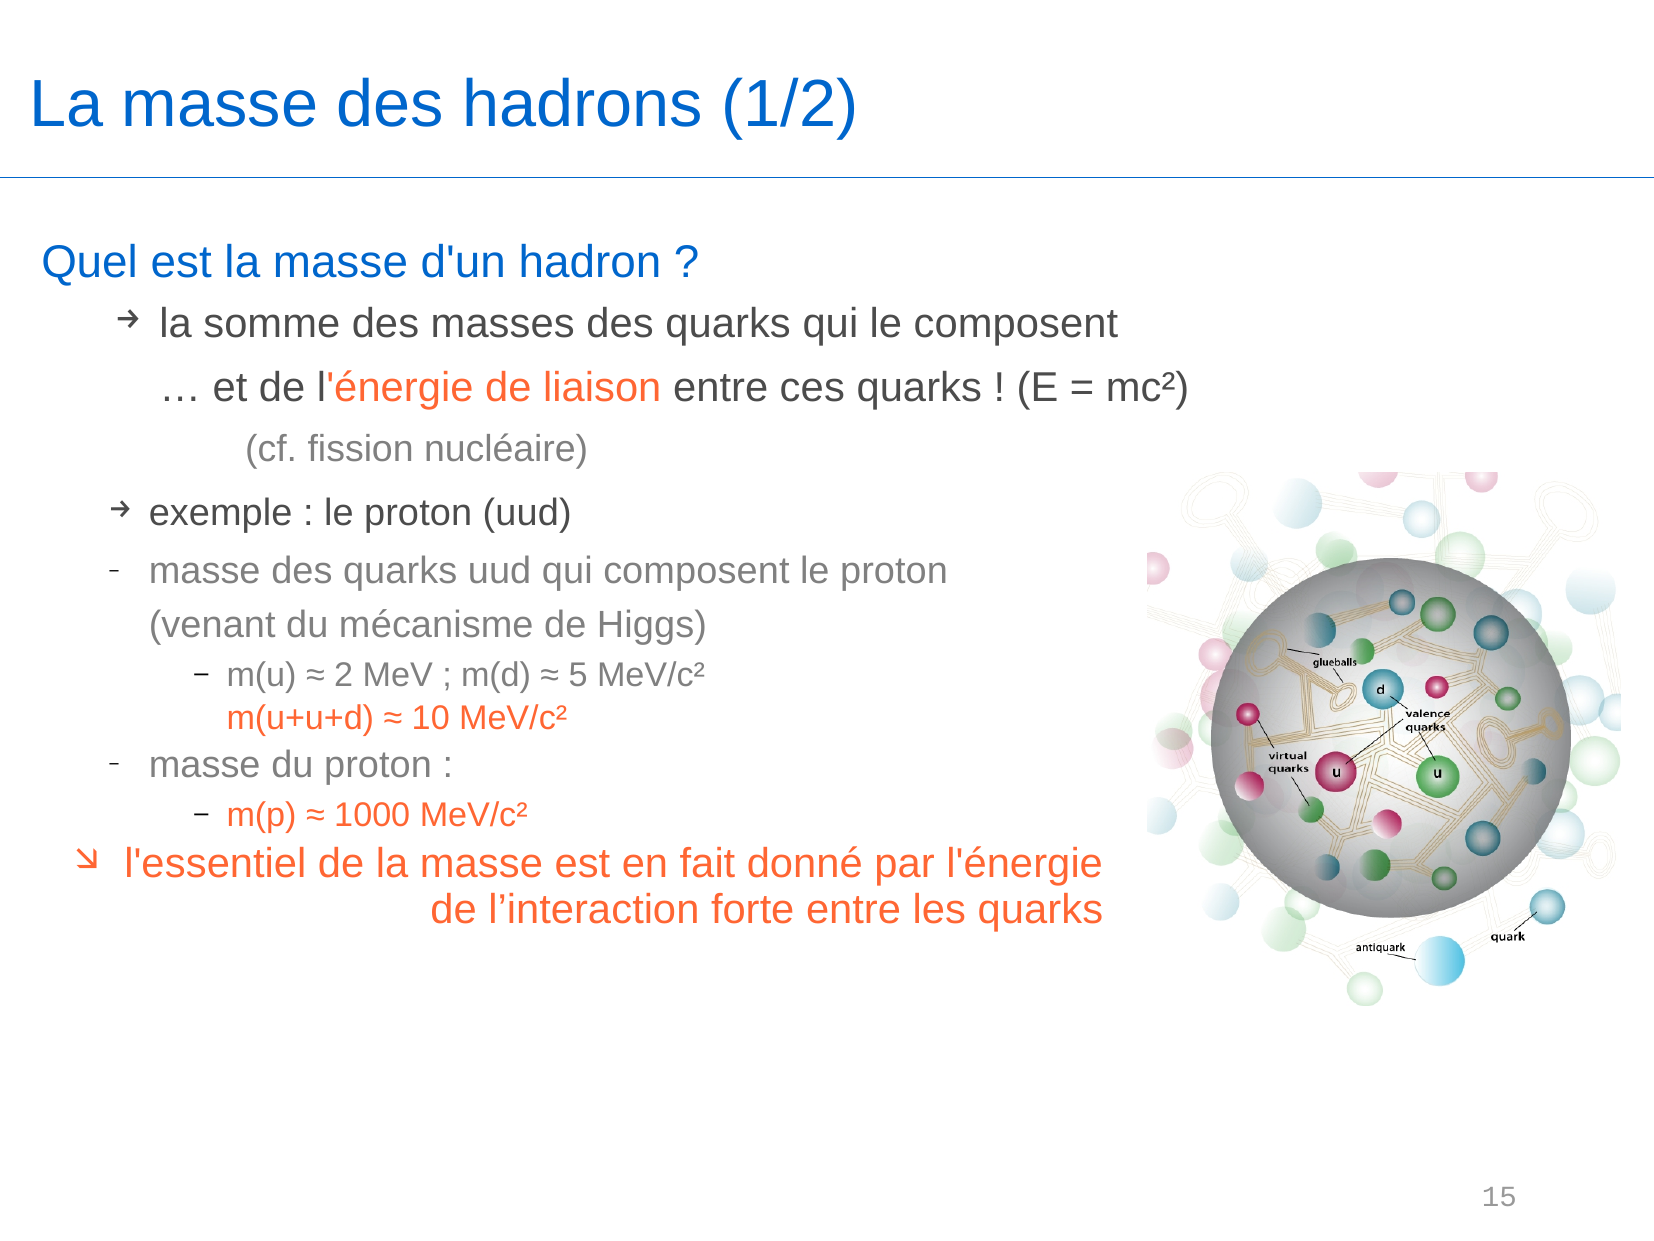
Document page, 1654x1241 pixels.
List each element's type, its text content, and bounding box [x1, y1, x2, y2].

list Quel est la masse d'un hadron ? la somme des masses des quarks qui le composent … et de l'énergie de liaison entre ces quarks ! (E = mc²) (cf. fission nucléaire) [41, 236, 1453, 474]
picture [1147, 472, 1621, 1006]
title La masse des hadrons (1/2) [29, 29, 1625, 178]
list exemple : le proton (uud) masse des quarks uud qui composent le proton (venant du mécanisme de Higgs) m(u) ≈ 2 MeV ; m(d) ≈ 5 MeV/c² m(u+u+d) ≈ 10 MeV/c² masse du proton : m(p) ≈ 1000 MeV/c² l'essentiel de la masse est en fait donné par l'énergie de l’interaction forte entre les quarks [41, 490, 1104, 936]
